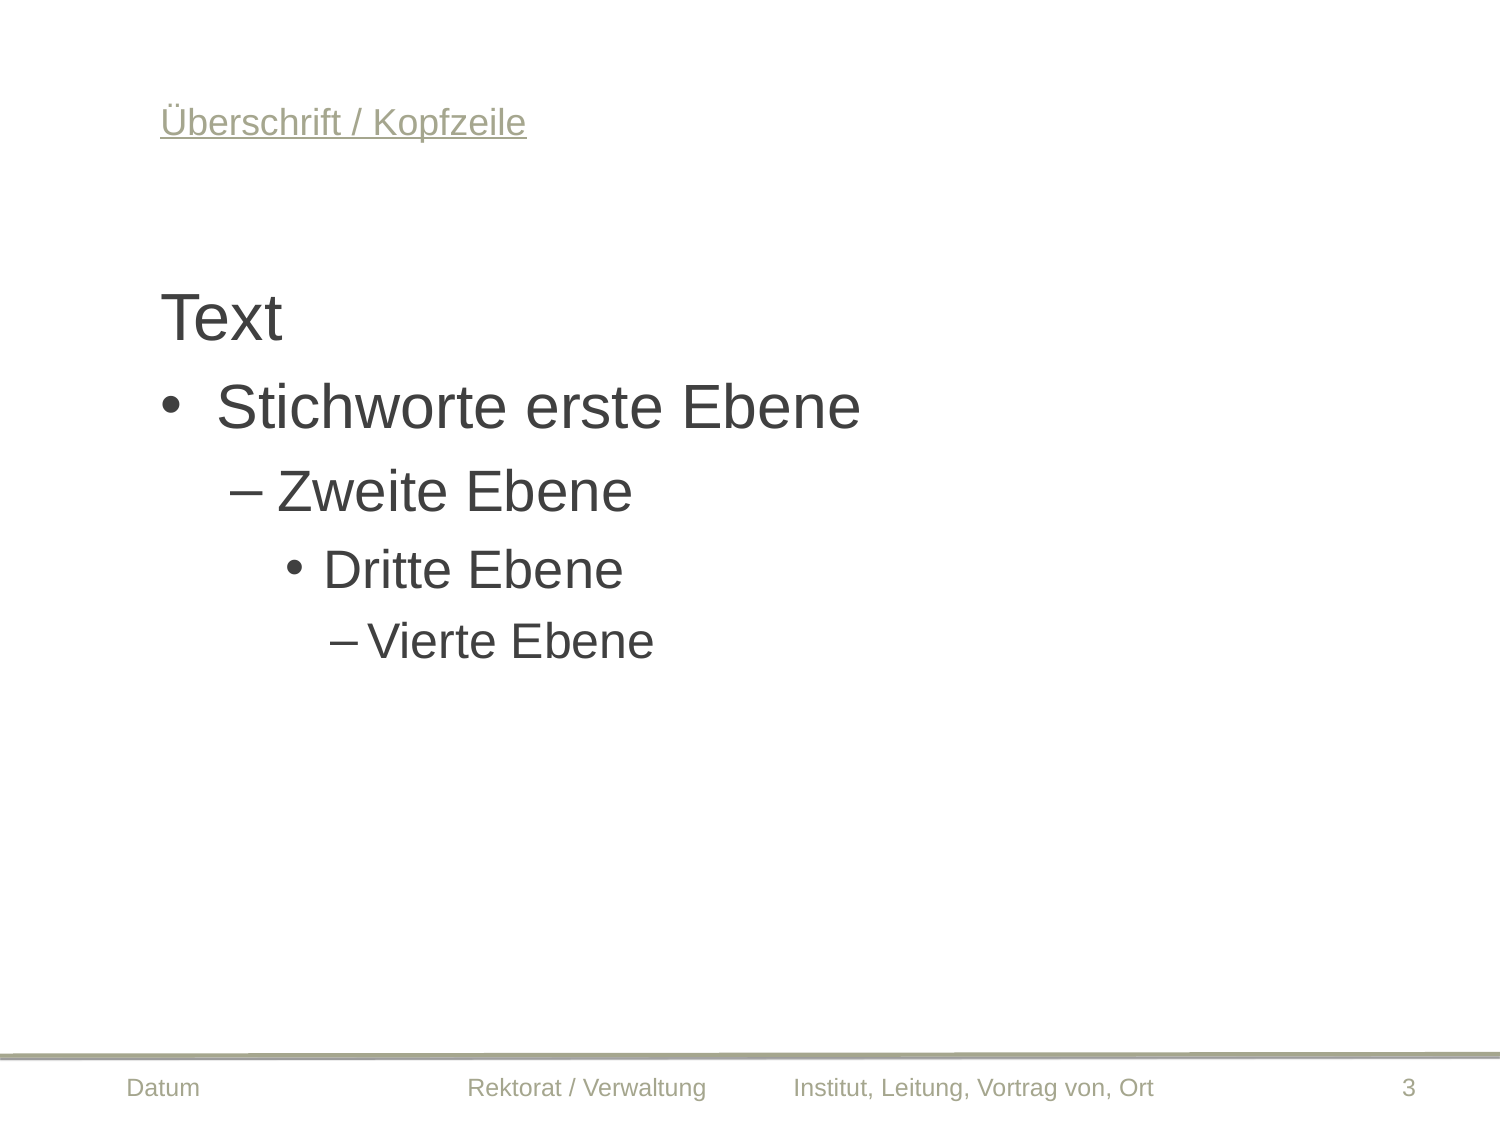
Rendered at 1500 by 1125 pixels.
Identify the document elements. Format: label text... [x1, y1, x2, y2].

text_box Überschrift / Kopfzeile [145, 90, 976, 172]
text_box Text Stichworte erste Ebene Zweite Ebene Dritte Ebene Vierte Ebene [145, 266, 1359, 1019]
